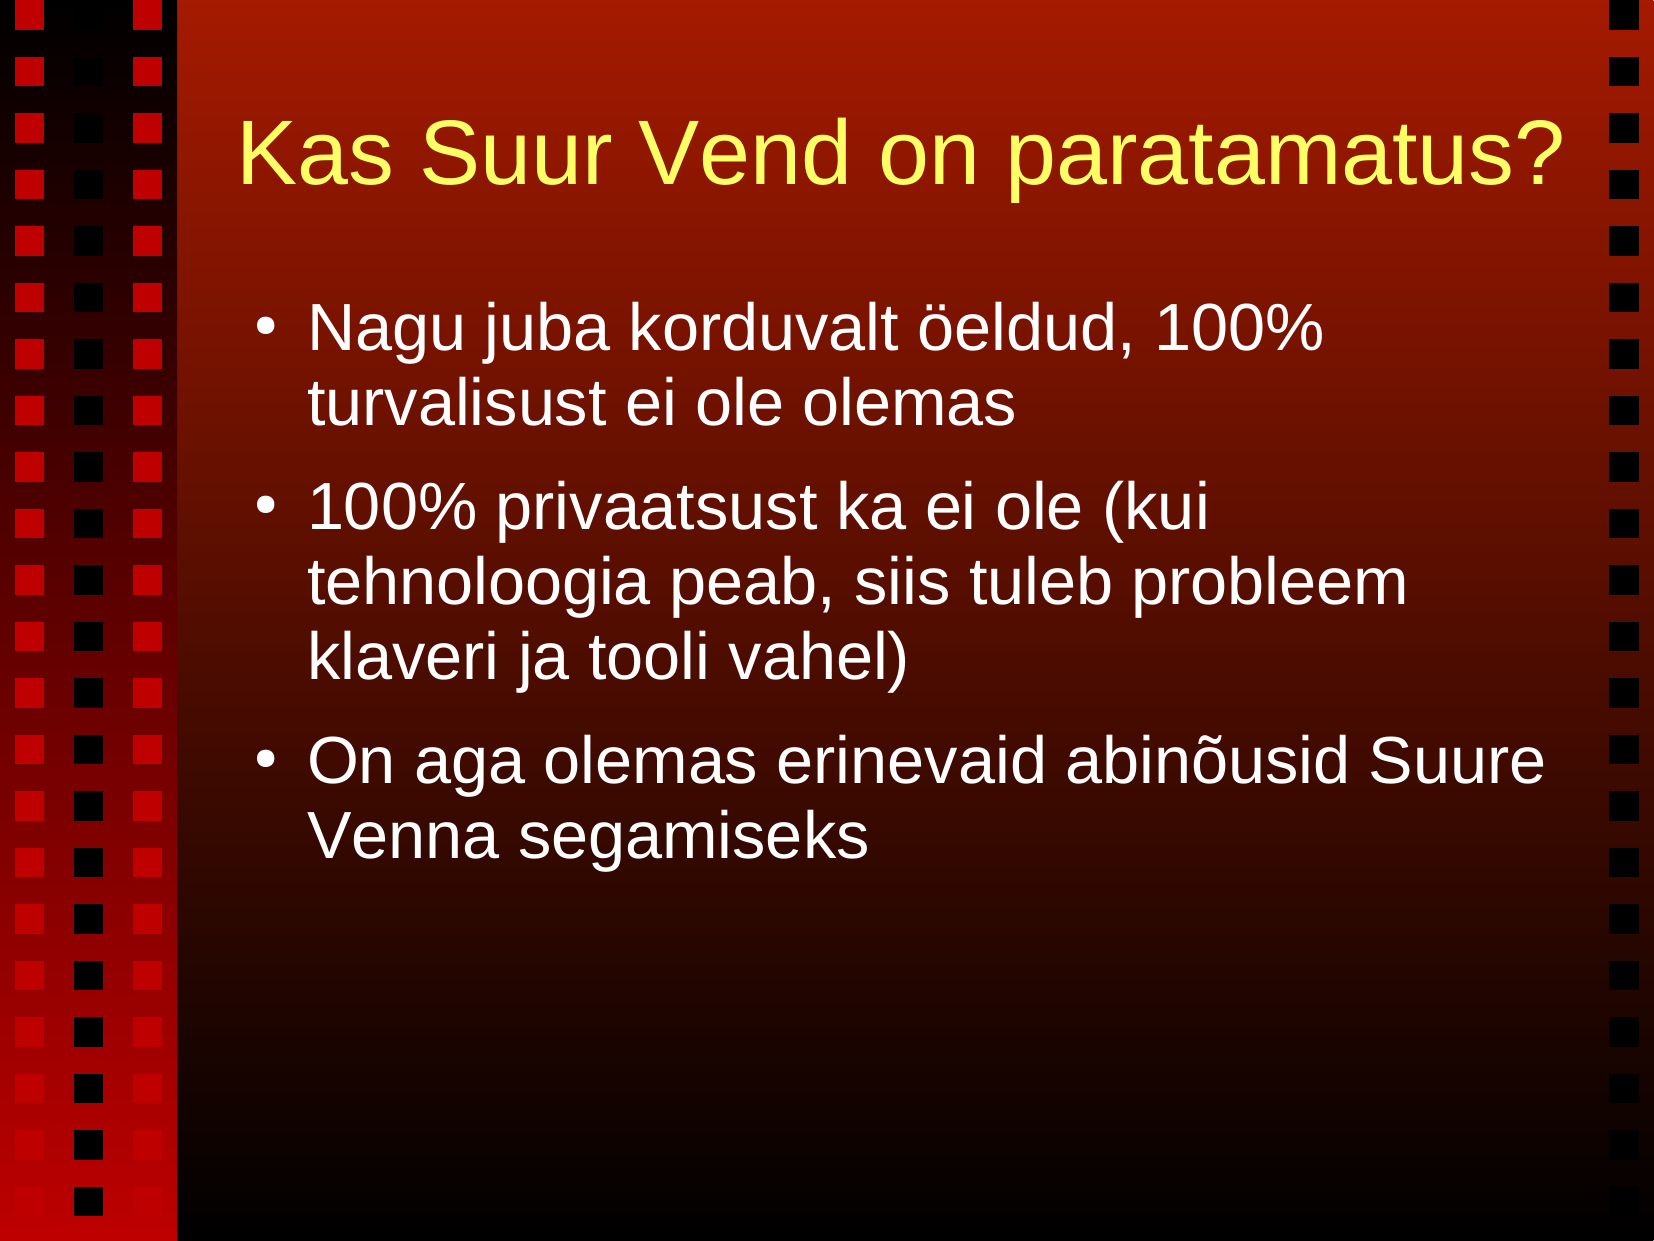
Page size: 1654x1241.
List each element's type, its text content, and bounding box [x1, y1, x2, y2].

list Nagu juba korduvalt öeldud, 100% turvalisust ei ole olemas 100% privaatsust ka ei ole (kui tehnoloogia peab, siis tuleb probleem klaveri ja tooli vahel) On aga olemas erinevaid abinõusid Suure Venna segamiseks [236, 290, 1571, 1109]
title Kas Suur Vend on paratamatus? [236, 49, 1571, 257]
